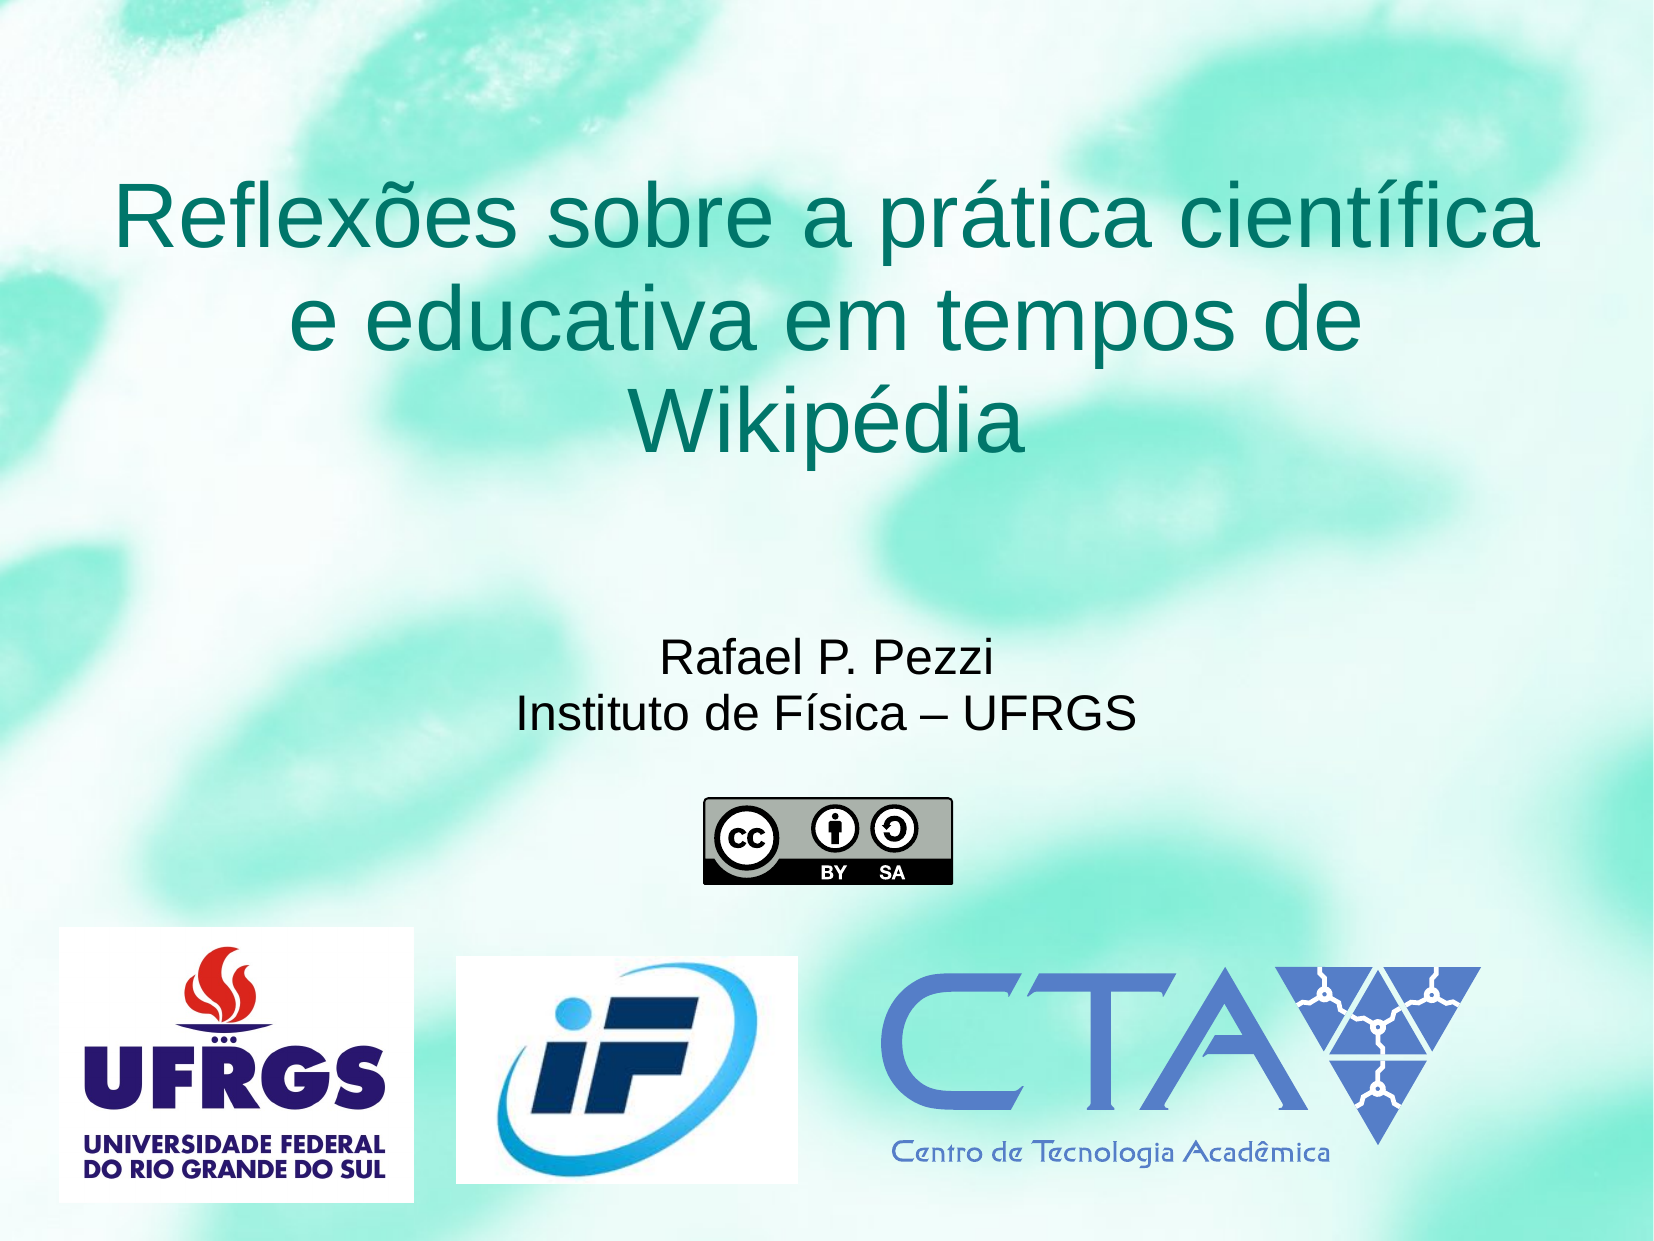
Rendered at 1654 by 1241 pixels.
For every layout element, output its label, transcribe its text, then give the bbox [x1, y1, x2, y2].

subtitle Rafael P. Pezzi Instituto de Física – UFRGS [82, 608, 1571, 1097]
title Reflexões sobre a prática científica e educativa em tempos de Wikipédia [82, 113, 1571, 524]
picture [0, 0, 1654, 1241]
